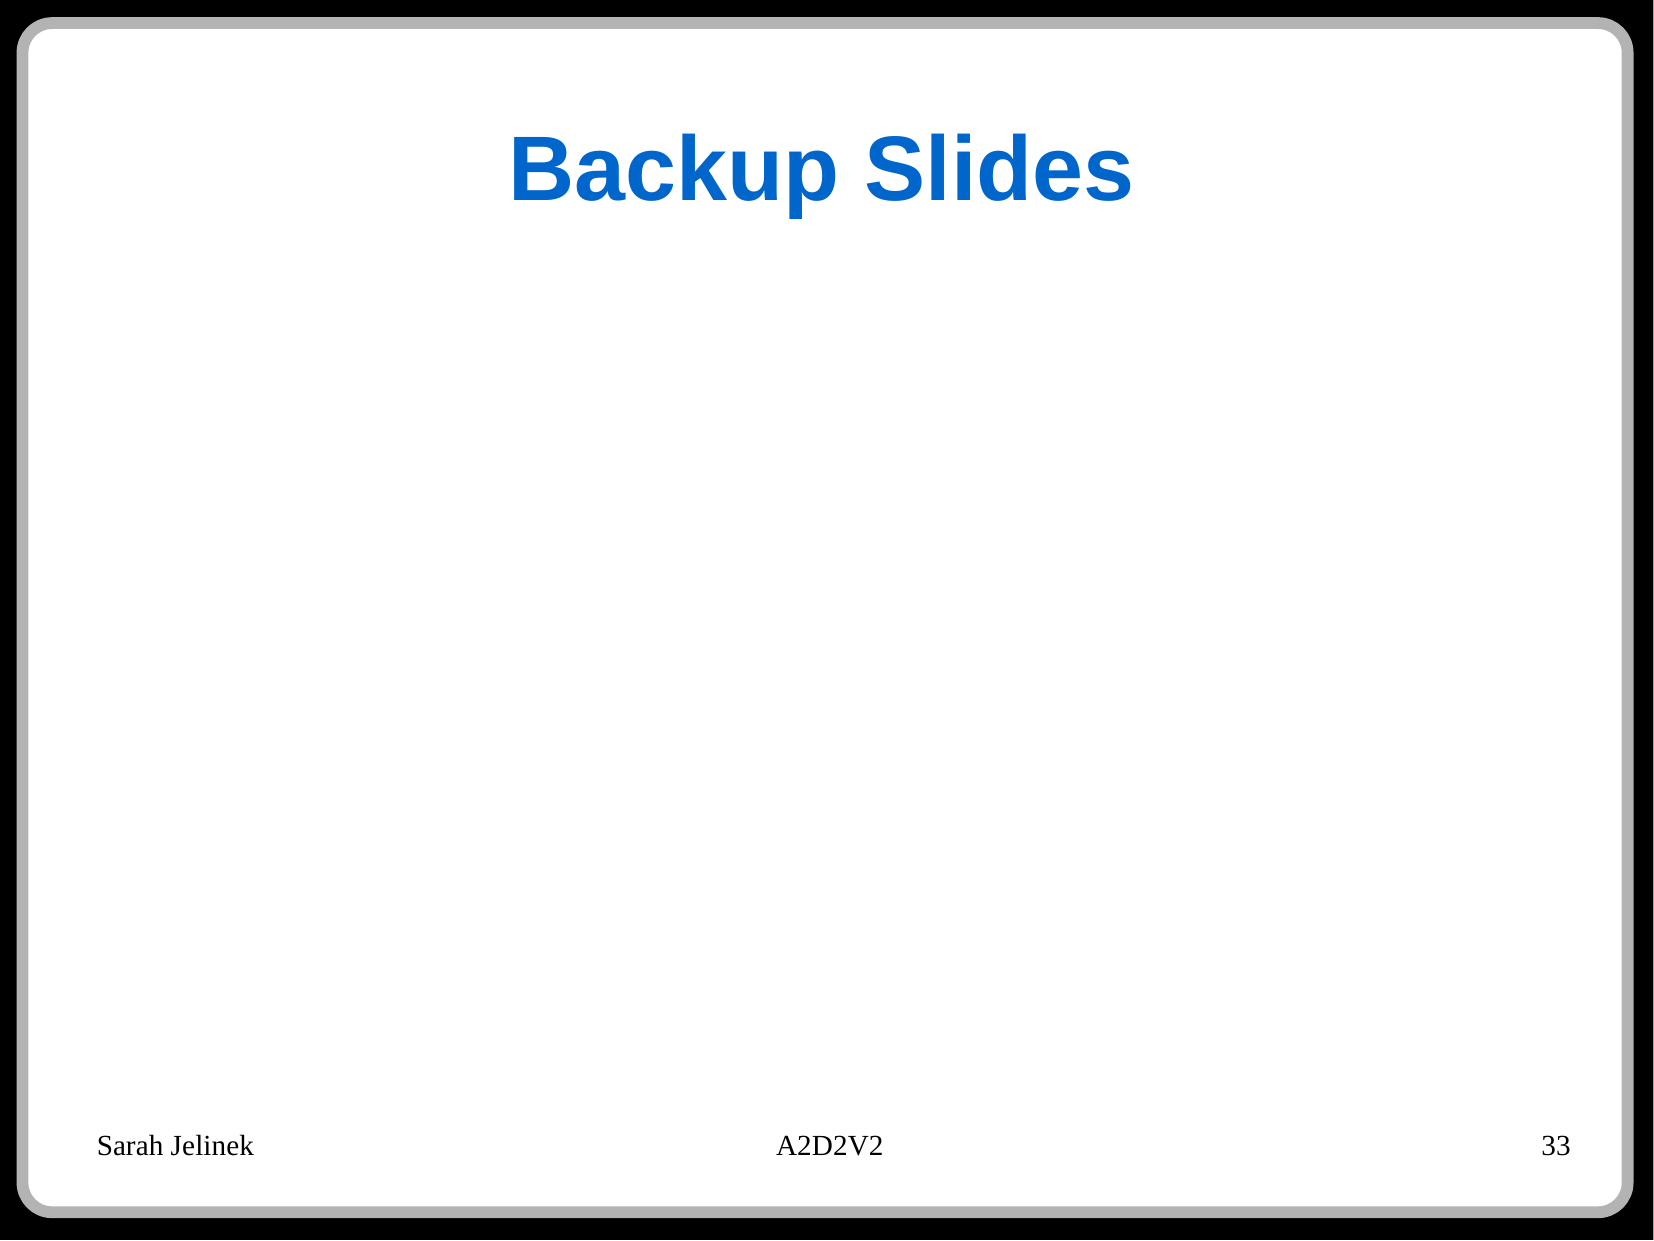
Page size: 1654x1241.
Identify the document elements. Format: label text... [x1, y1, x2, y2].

title Backup Slides [67, 64, 1577, 272]
